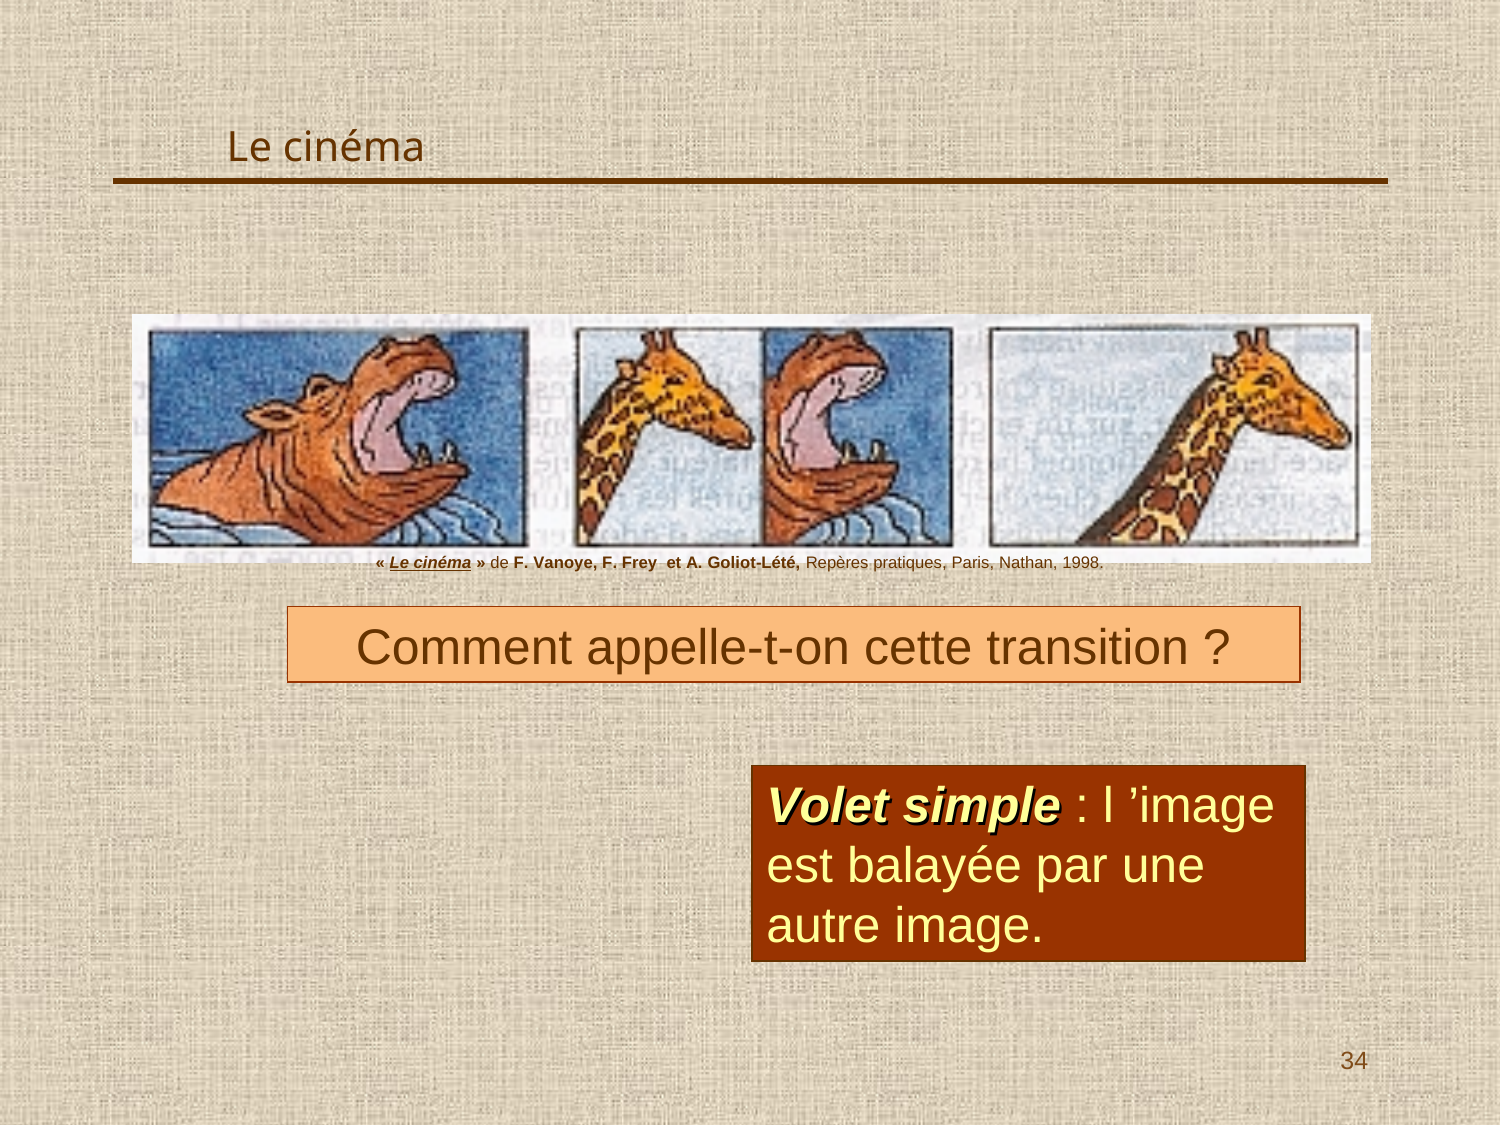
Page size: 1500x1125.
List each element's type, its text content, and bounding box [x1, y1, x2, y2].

text_box Volet simple : l ’image est balayée par une autre image. [751, 765, 1306, 961]
text_box « Le cinéma » de F. Vanoye, F. Frey et A. Goliot-Lété, Repères pratiques, Paris, Nathan, 1998. [350, 544, 1130, 581]
picture [0, 0, 1500, 1125]
text_box Le cinéma [211, 112, 441, 178]
text_box Comment appelle-t-on cette transition ? [287, 606, 1300, 683]
